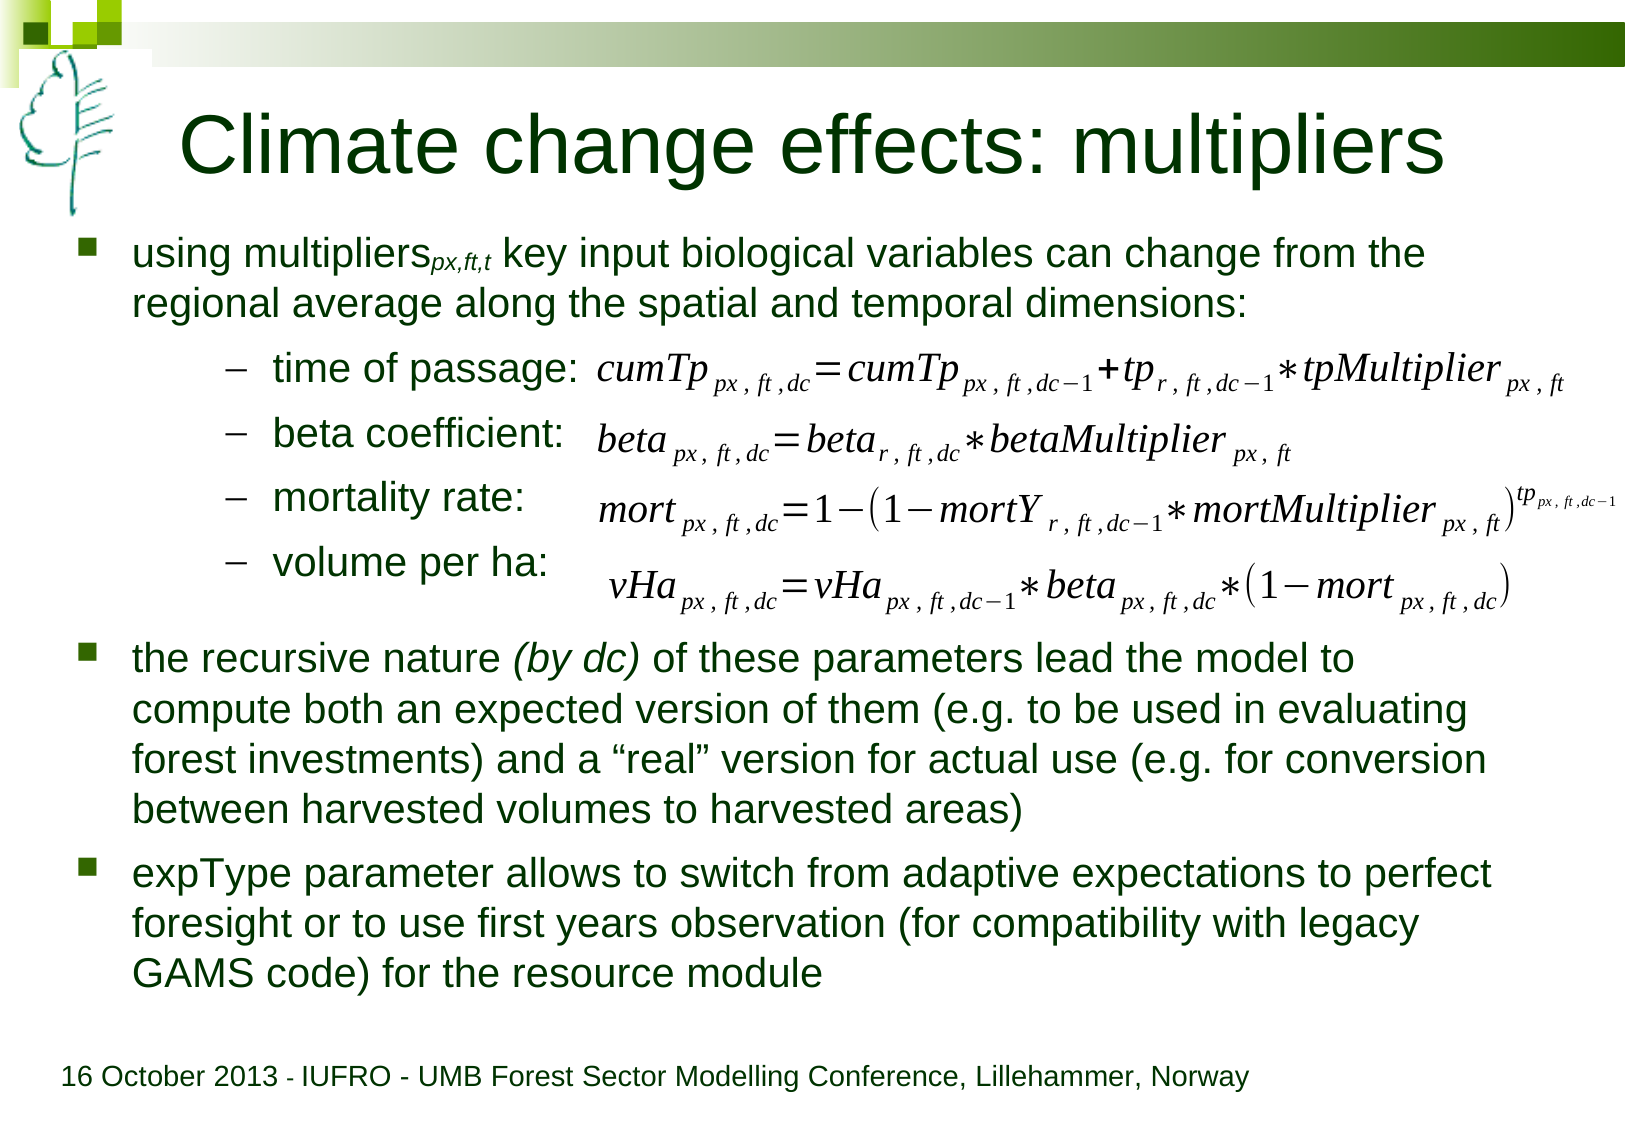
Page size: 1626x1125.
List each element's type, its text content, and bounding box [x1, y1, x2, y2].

chart [590, 478, 1622, 538]
chart [590, 415, 1298, 468]
chart [590, 344, 1572, 397]
chart [601, 561, 1519, 615]
title Climate change effects: multipliers [163, 82, 1583, 199]
list using multiplierspx,ft,t key input biological variables can change from the regional average along the spatial and temporal dimensions: time of passage: beta coefficient: mortality rate: volume per ha: the recursive nature (by dc) of these parameters lead the model to compute both an expected version of them (e.g. to be used in evaluating forest investments) and a “real” version for actual use (e.g. for conversion between harvested volumes to harvested areas) expType parameter allows to switch from adaptive expectations to perfect foresight or to use first years observation (for compatibility with legacy GAMS code) for the resource module [61, 188, 1524, 1102]
picture [19, 49, 152, 220]
